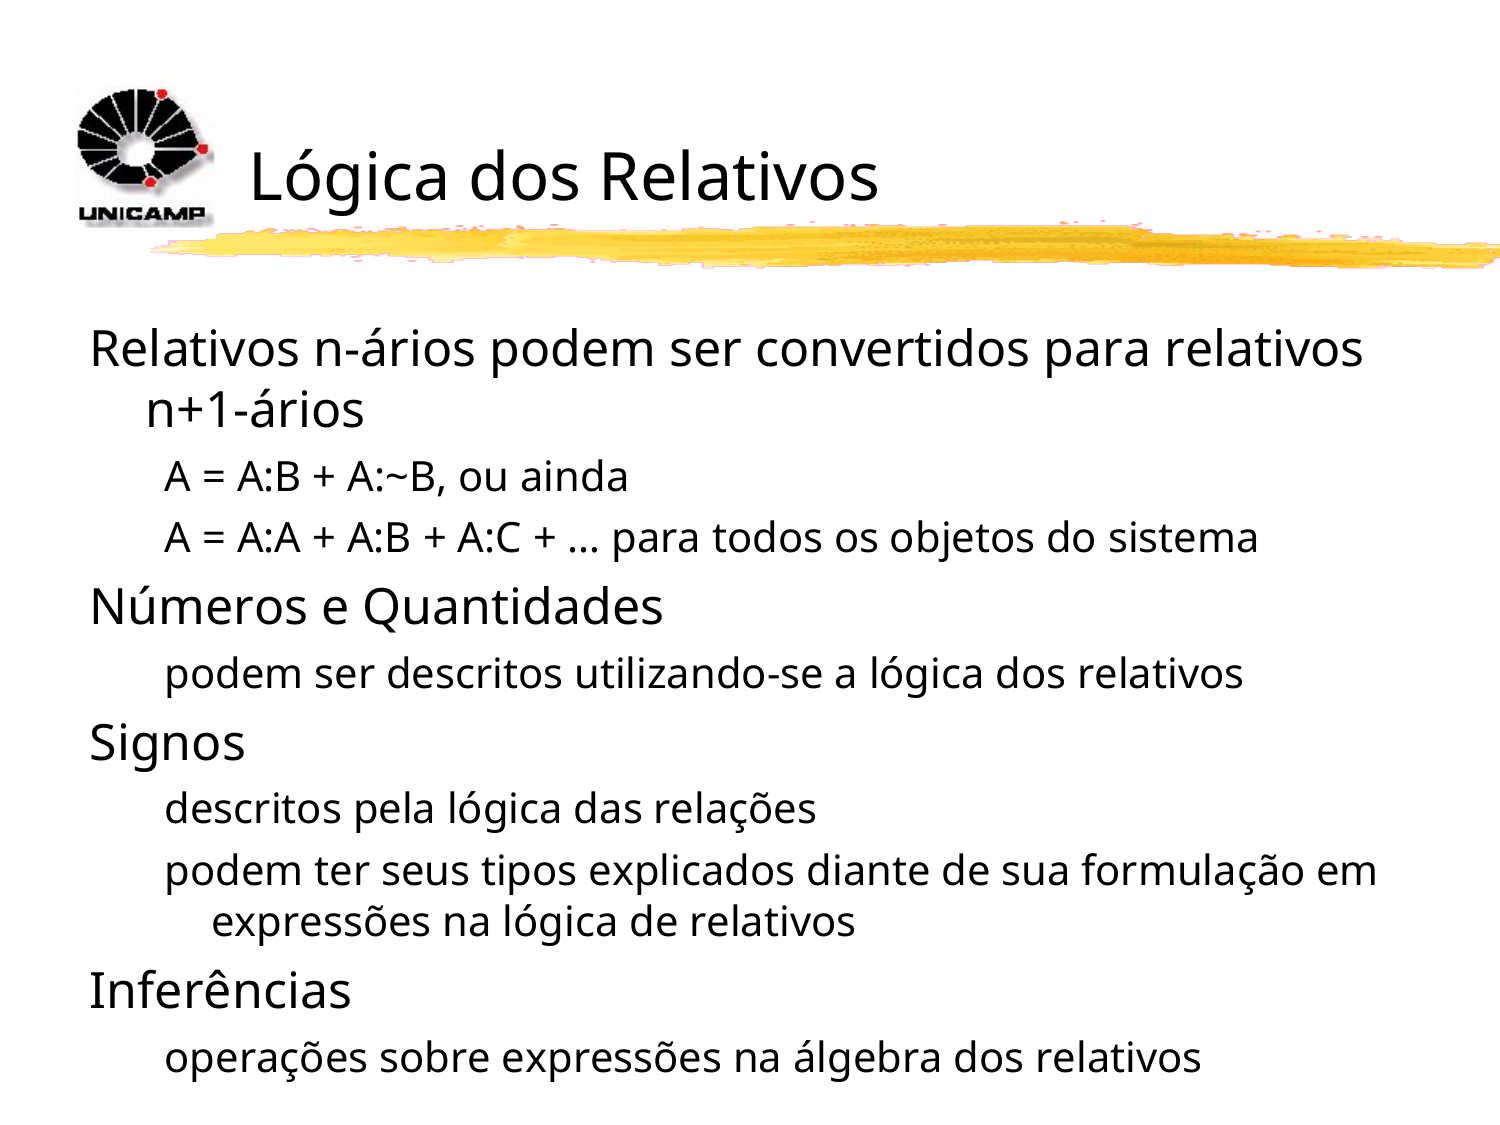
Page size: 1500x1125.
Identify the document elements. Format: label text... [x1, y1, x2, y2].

picture [75, 74, 1500, 279]
list Relativos n-ários podem ser convertidos para relativos n+1-ários A = A:B + A:~B, ou ainda A = A:A + A:B + A:C + … para todos os objetos do sistema Números e Quantidades podem ser descritos utilizando-se a lógica dos relativos Signos descritos pela lógica das relações podem ter seus tipos explicados diante de sua formulação em expressões na lógica de relativos Inferências operações sobre expressões na álgebra dos relativos [74, 309, 1417, 1010]
title Lógica dos Relativos [233, 37, 1434, 225]
